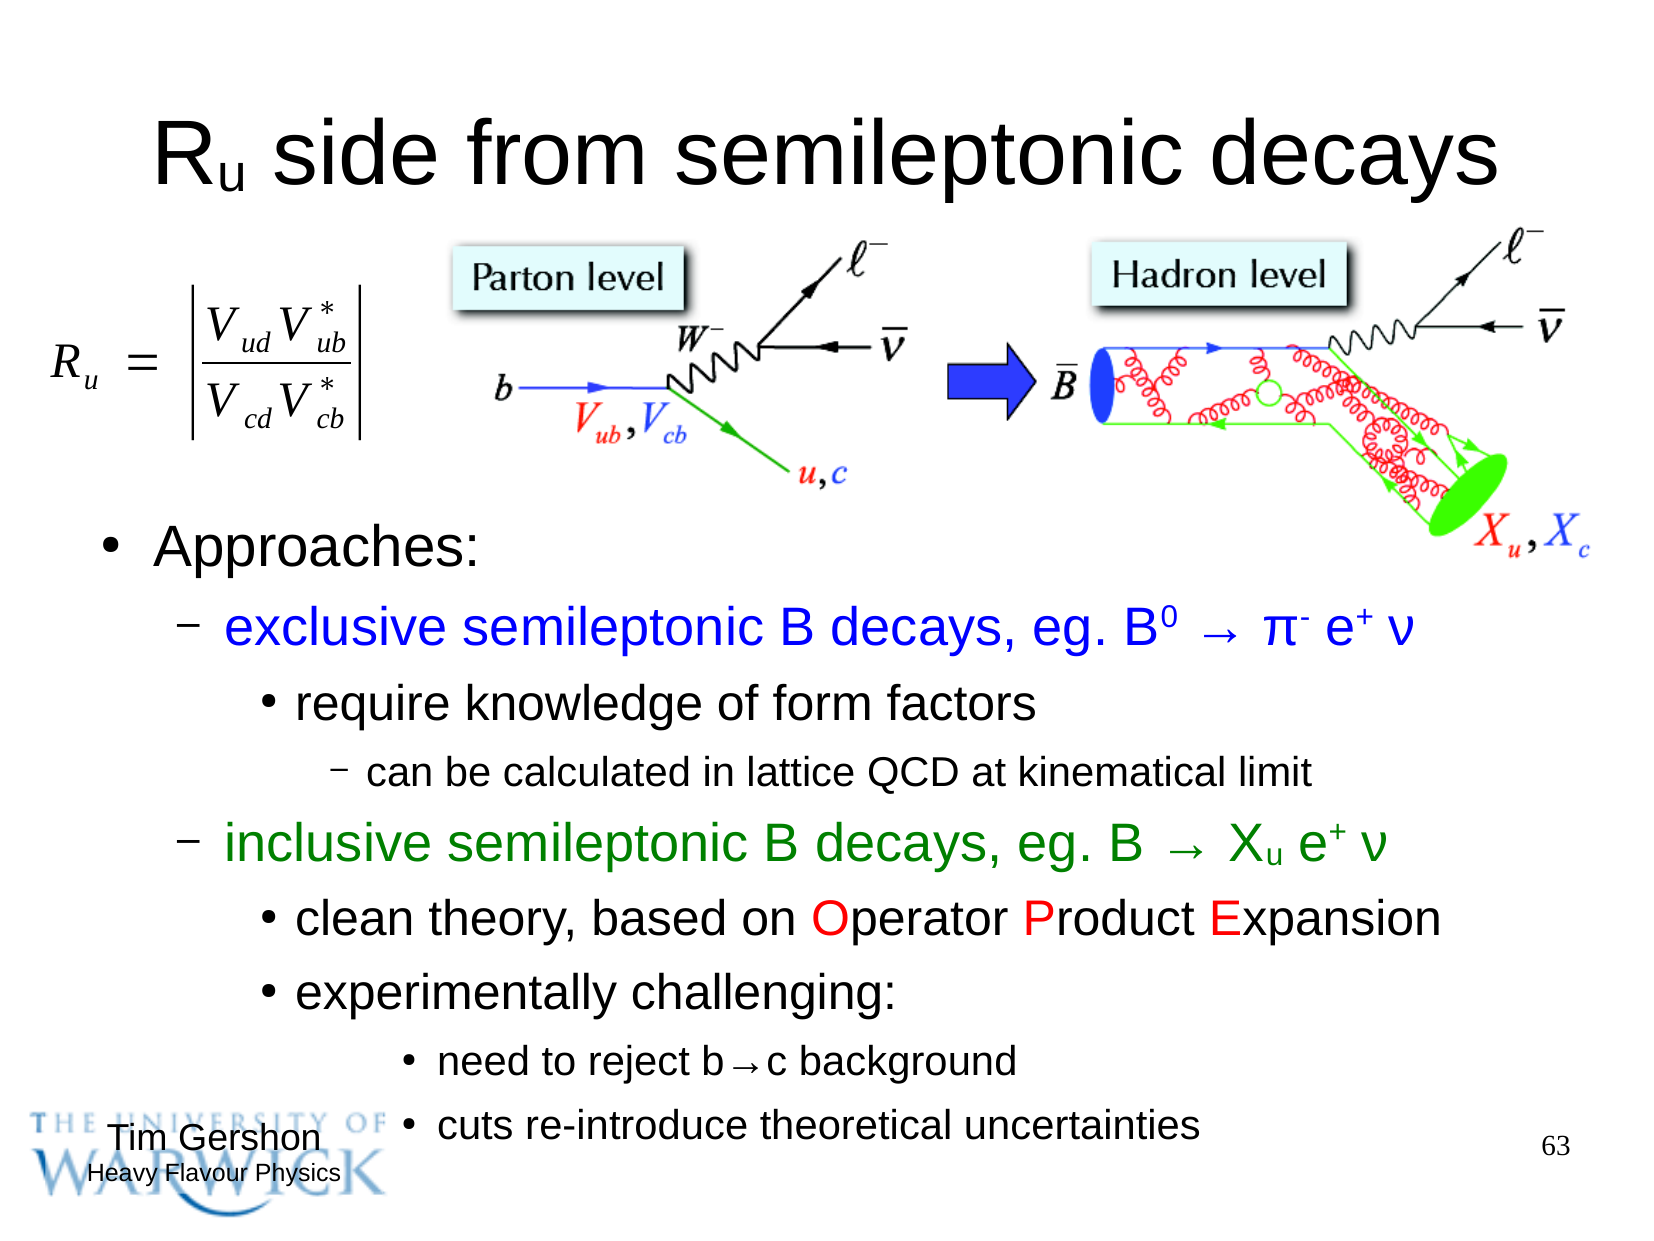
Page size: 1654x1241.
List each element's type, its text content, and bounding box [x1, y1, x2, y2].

picture [395, 218, 1636, 577]
chart [35, 283, 381, 444]
picture [19, 1106, 406, 1232]
title Ru side from semileptonic decays [82, 49, 1571, 257]
text_box Tim Gershon Heavy Flavour Physics [45, 1108, 383, 1194]
list Approaches: exclusive semileptonic B decays, eg. B0 → π- e+ ν require knowledge of form factors can be calculated in lattice QCD at kinematical limit inclusive semileptonic B decays, eg. B → Xu e+ ν clean theory, based on Operator Product Expansion experimentally challenging: need to reject b→c background cuts re-introduce theoretical uncertainties [82, 513, 1571, 1171]
